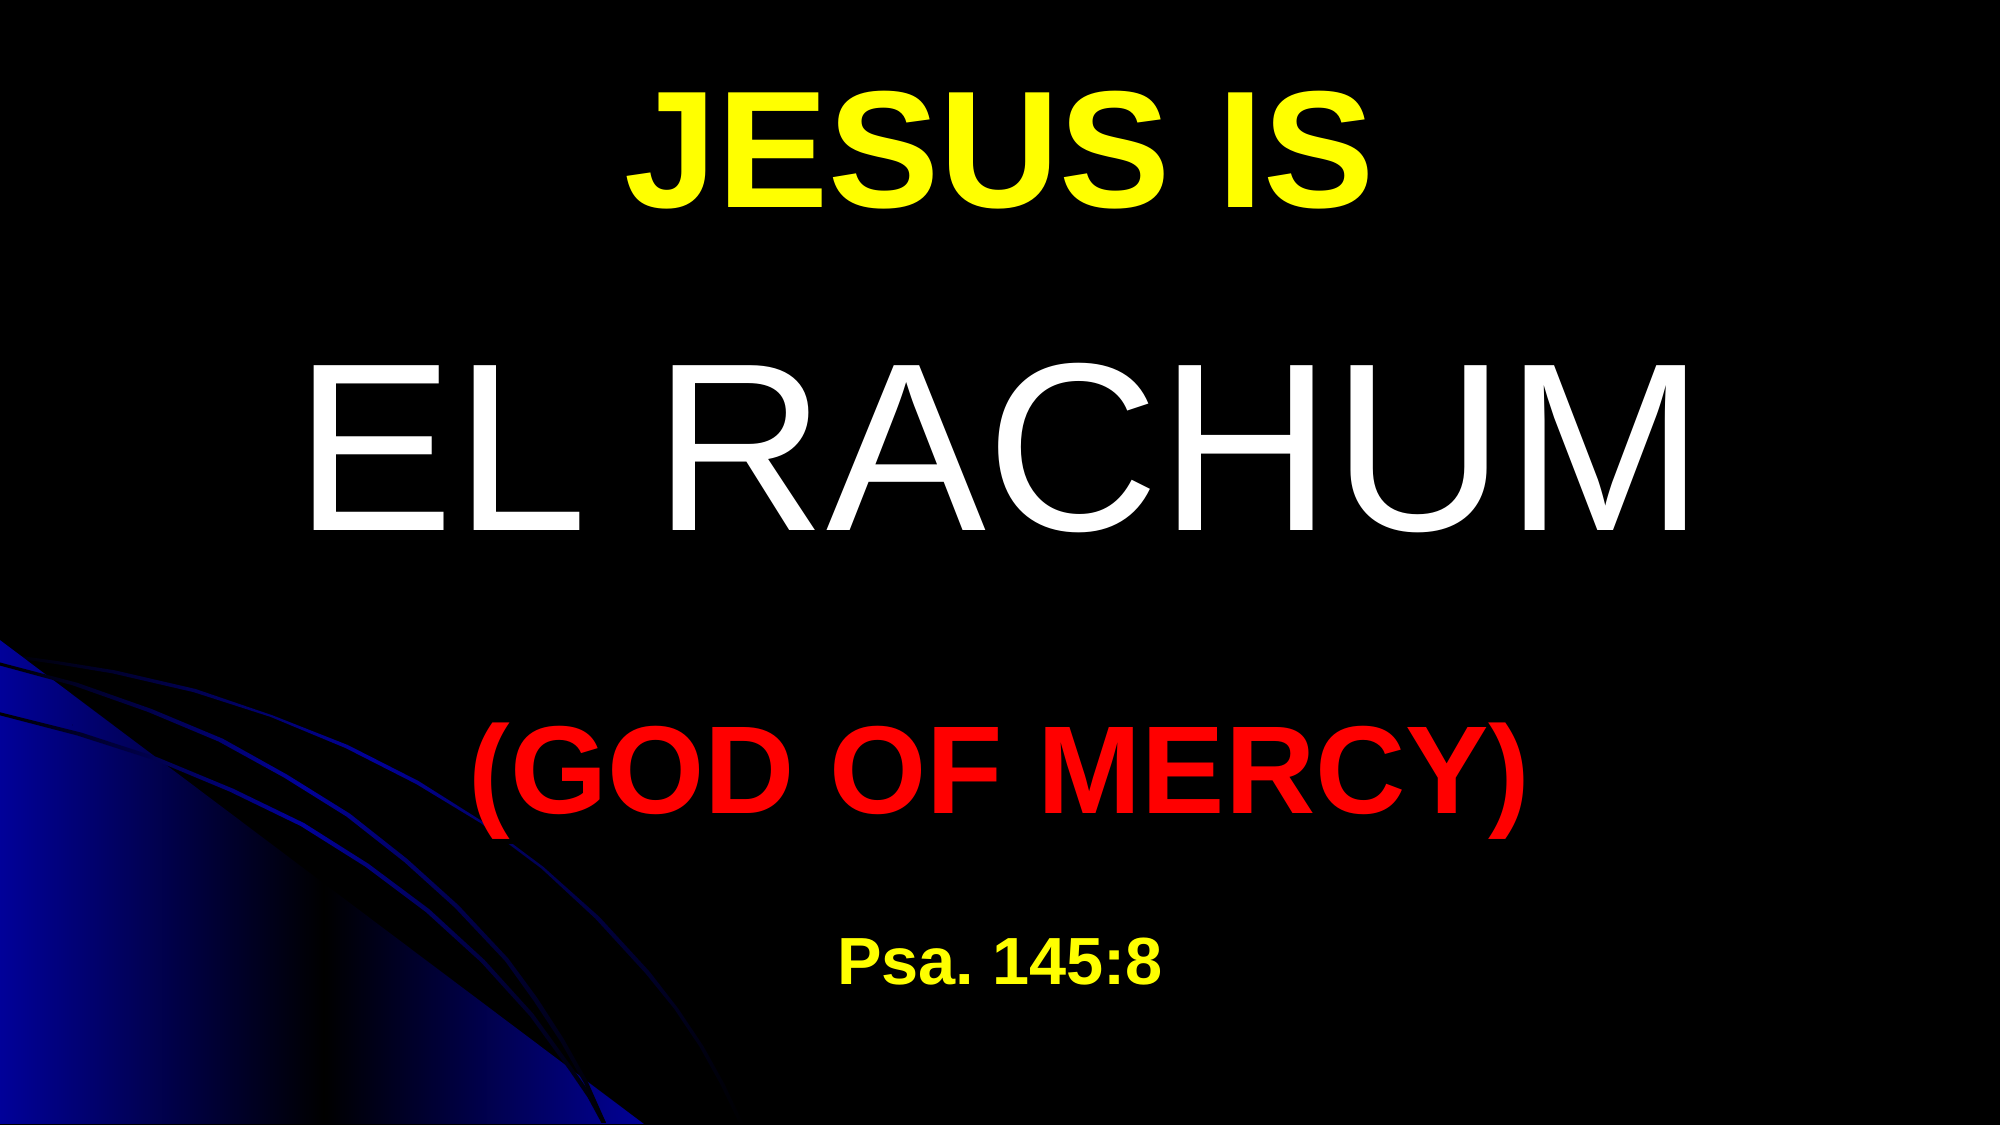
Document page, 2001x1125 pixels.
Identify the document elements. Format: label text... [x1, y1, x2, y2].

title JESUS IS EL RACHUM (GOD OF MERCY) Psa. 145:8 [249, 24, 1750, 1125]
